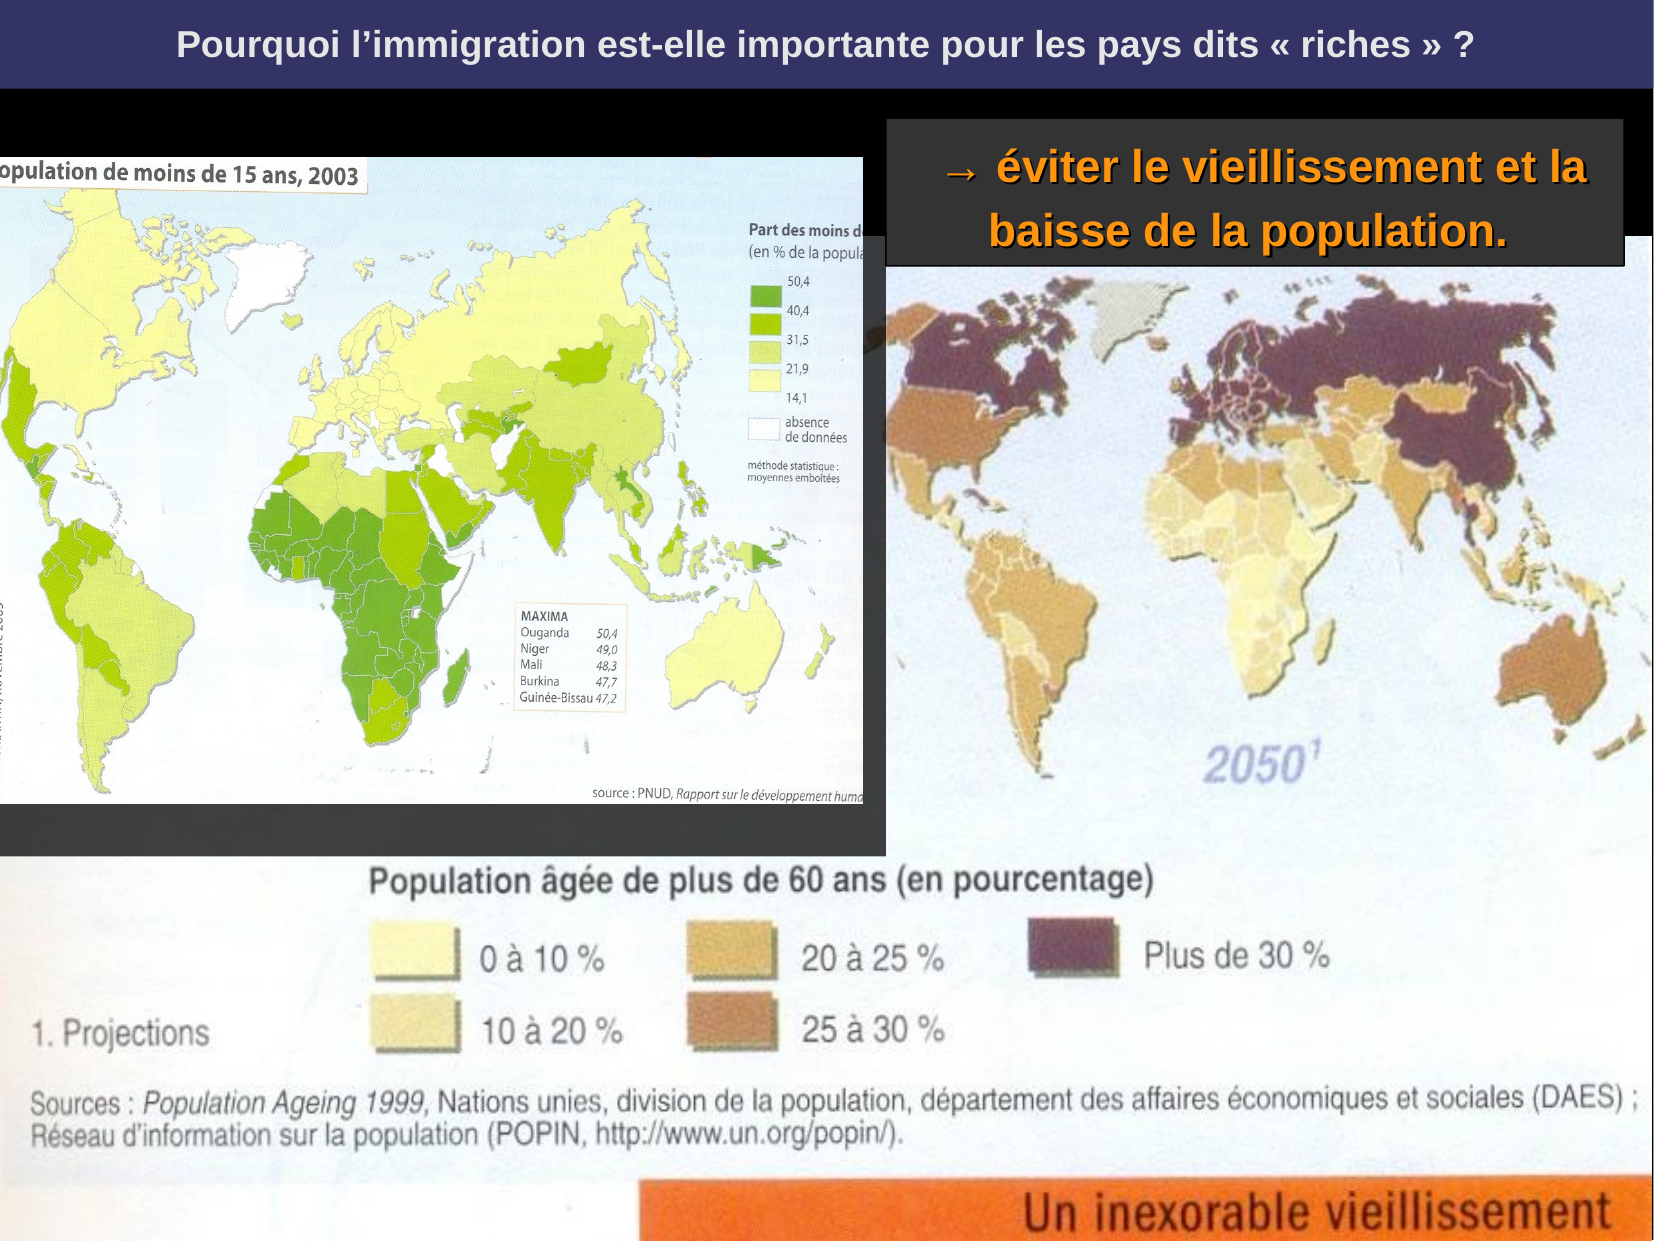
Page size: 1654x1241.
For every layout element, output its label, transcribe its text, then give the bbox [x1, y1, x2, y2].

picture [0, 157, 863, 804]
text_box Pourquoi l’immigration est-elle importante pour les pays dits « riches » ? [0, 0, 1654, 89]
picture [0, 236, 1652, 1241]
text_box [0, 89, 886, 857]
text_box → éviter le vieillissement et la baisse de la population. [885, 118, 1625, 266]
